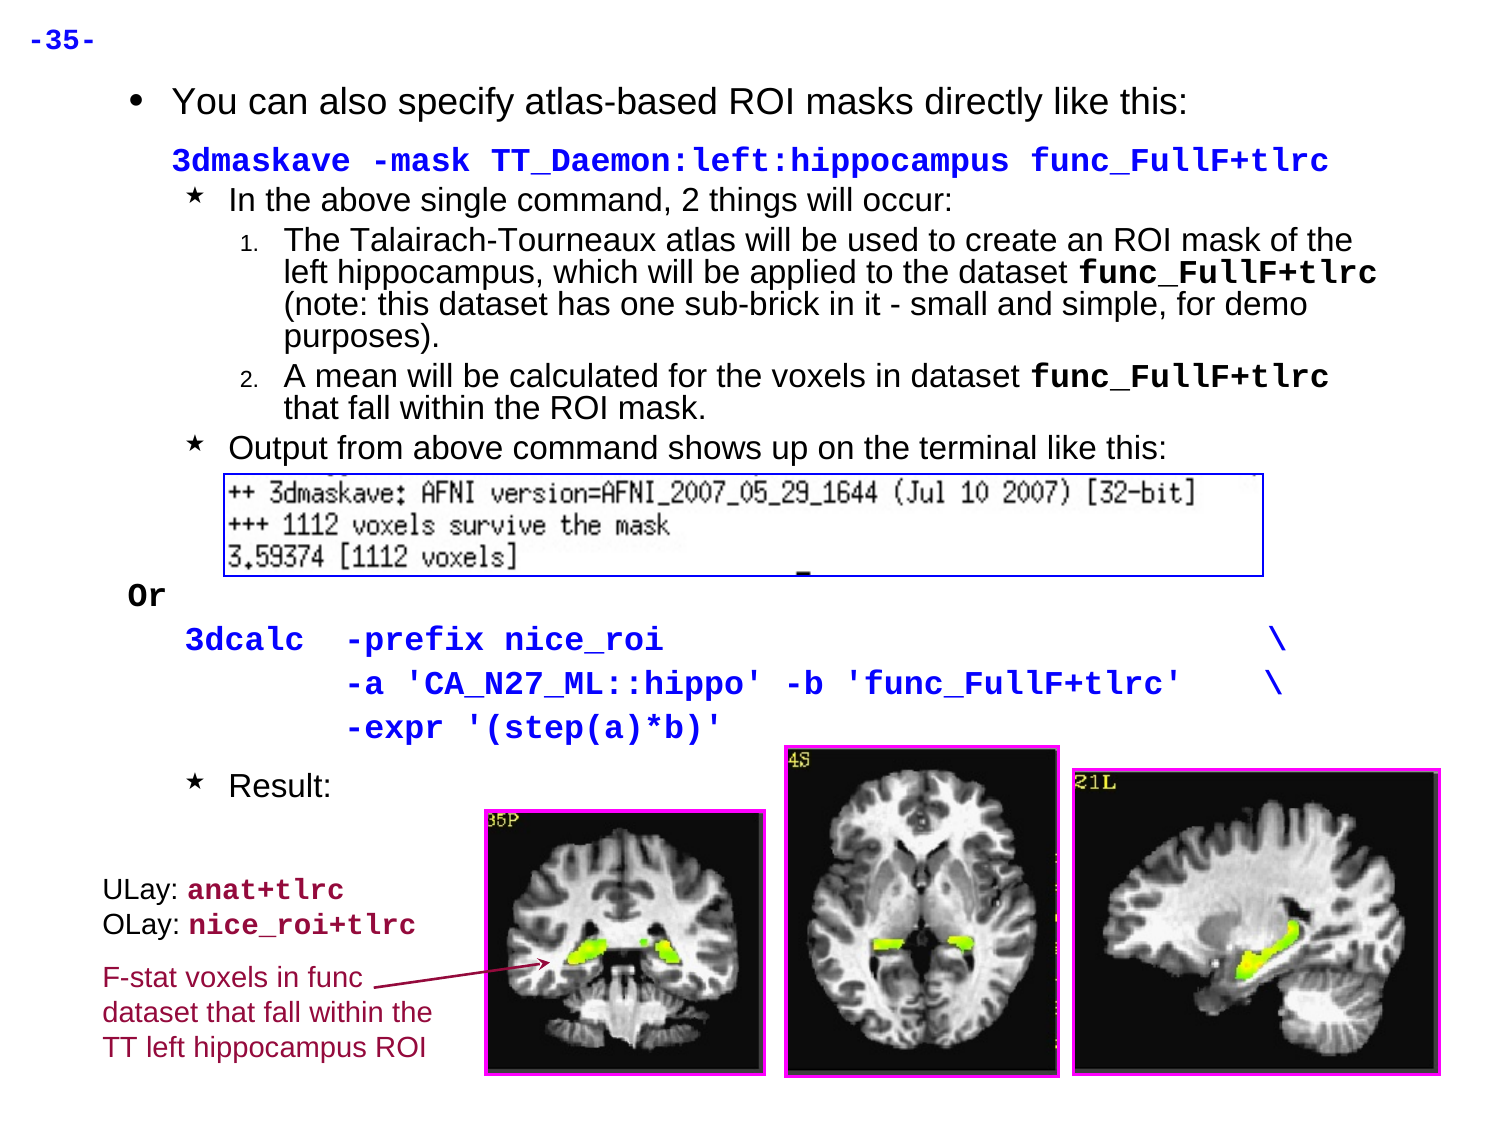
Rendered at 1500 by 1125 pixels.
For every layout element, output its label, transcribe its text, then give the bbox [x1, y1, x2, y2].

list You can also specify atlas-based ROI masks directly like this: 3dmaskave -mask TT_Daemon:left:hippocampus func_FullF+tlrc In the above single command, 2 things will occur: The Talairach-Tourneaux atlas will be used to create an ROI mask of the left hippocampus, which will be applied to the dataset func_FullF+tlrc (note: this dataset has one sub-brick in it - small and simple, for demo purposes). A mean will be calculated for the voxels in dataset func_FullF+tlrc that fall within the ROI mask. Output from above command shows up on the terminal like this: Or 3dcalc -prefix nice_roi \ -a 'CA_N27_ML::hippo' -b 'func_FullF+tlrc' \ -expr '(step(a)*b)' Result: [112, 75, 1401, 1051]
text_box ULay: anat+tlrc OLay: nice_roi+tlrc F-stat voxels in func dataset that fall within the TT left hippocampus ROI [87, 862, 451, 1071]
picture [487, 812, 763, 1073]
picture [787, 748, 1057, 1075]
picture [225, 474, 1263, 576]
picture [1074, 771, 1438, 1073]
